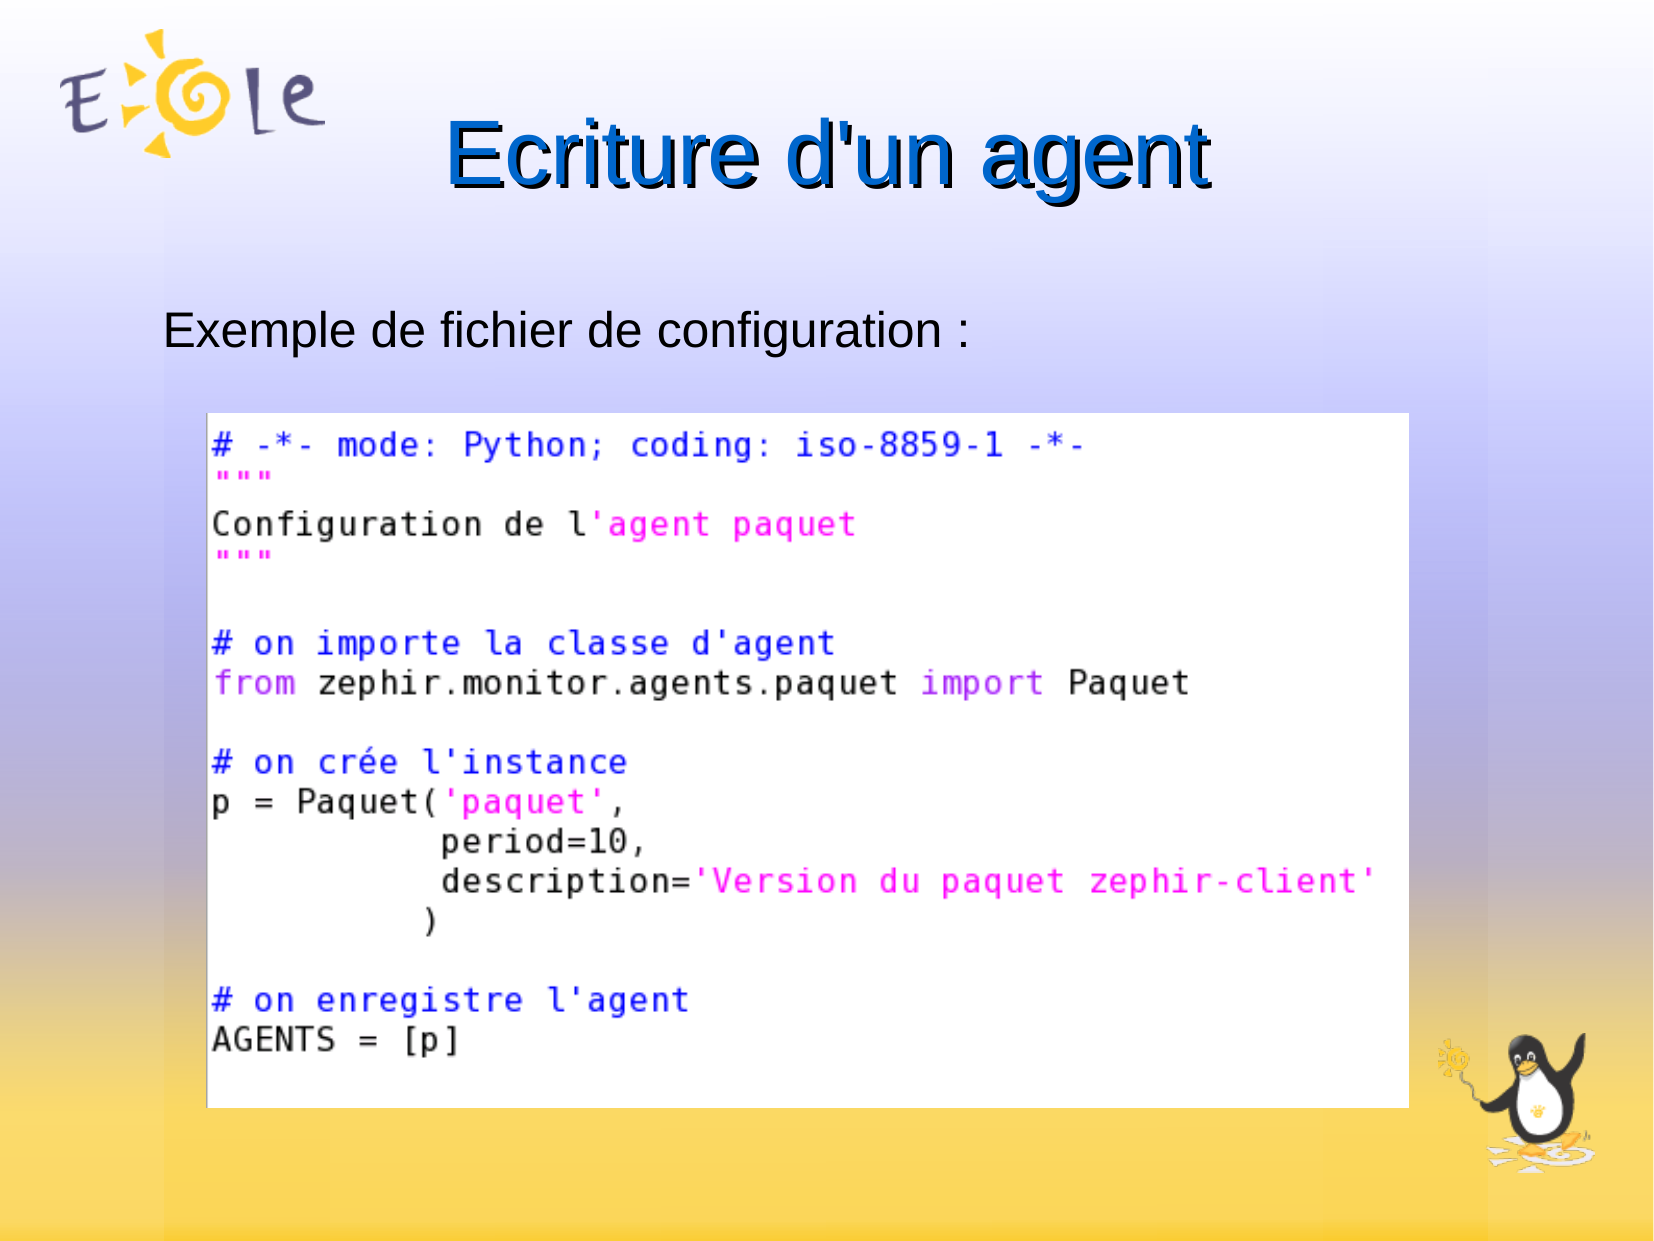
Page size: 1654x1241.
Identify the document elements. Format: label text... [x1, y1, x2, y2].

text_box [408, 399, 1654, 1079]
text_box Exemple de fichier de configuration : [147, 295, 1536, 975]
picture [0, 0, 1654, 1241]
title Ecriture d'un agent [82, 49, 1571, 257]
